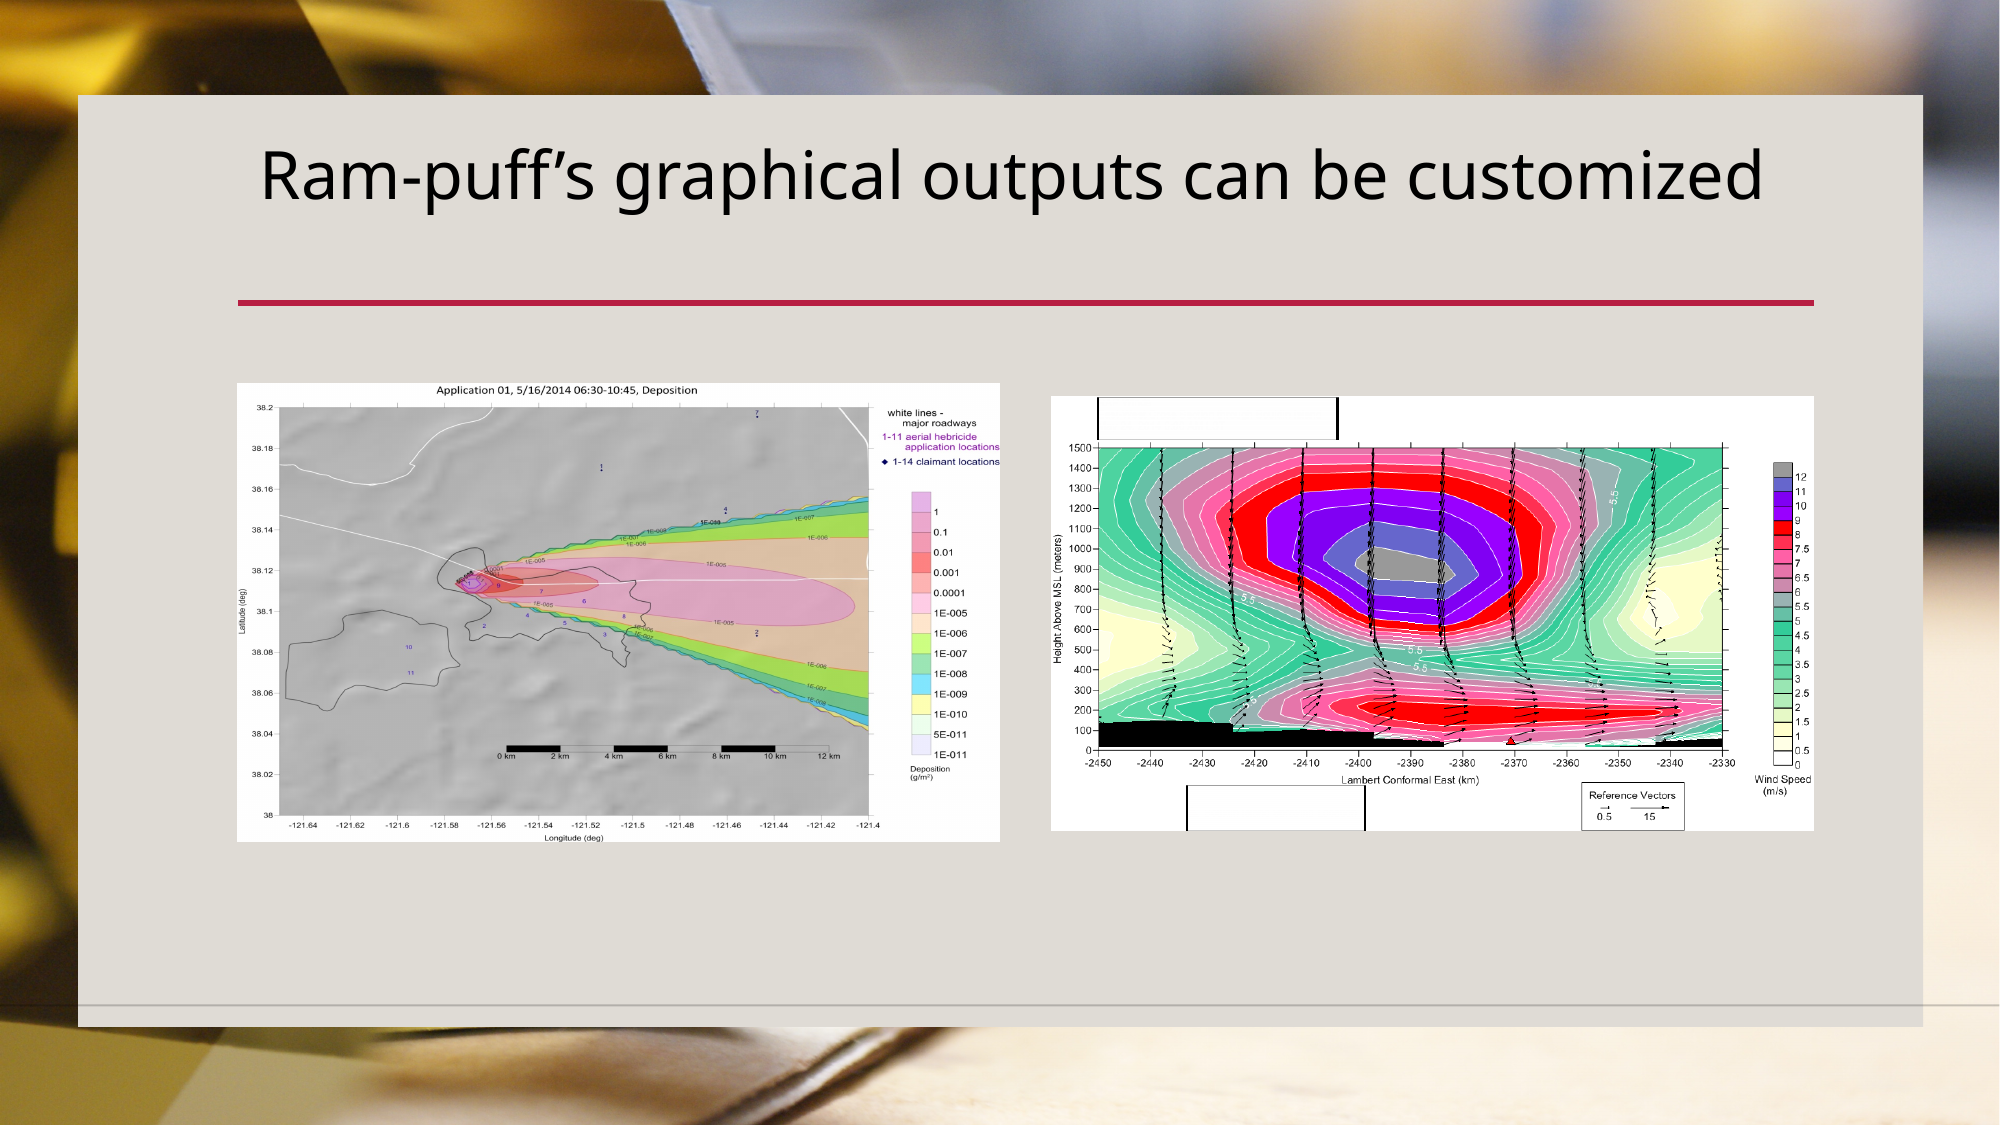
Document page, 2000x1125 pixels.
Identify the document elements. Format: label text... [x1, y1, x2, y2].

title Ram-puff’s graphical outputs can be customized [234, 134, 1810, 308]
picture [0, 0, 2000, 1125]
